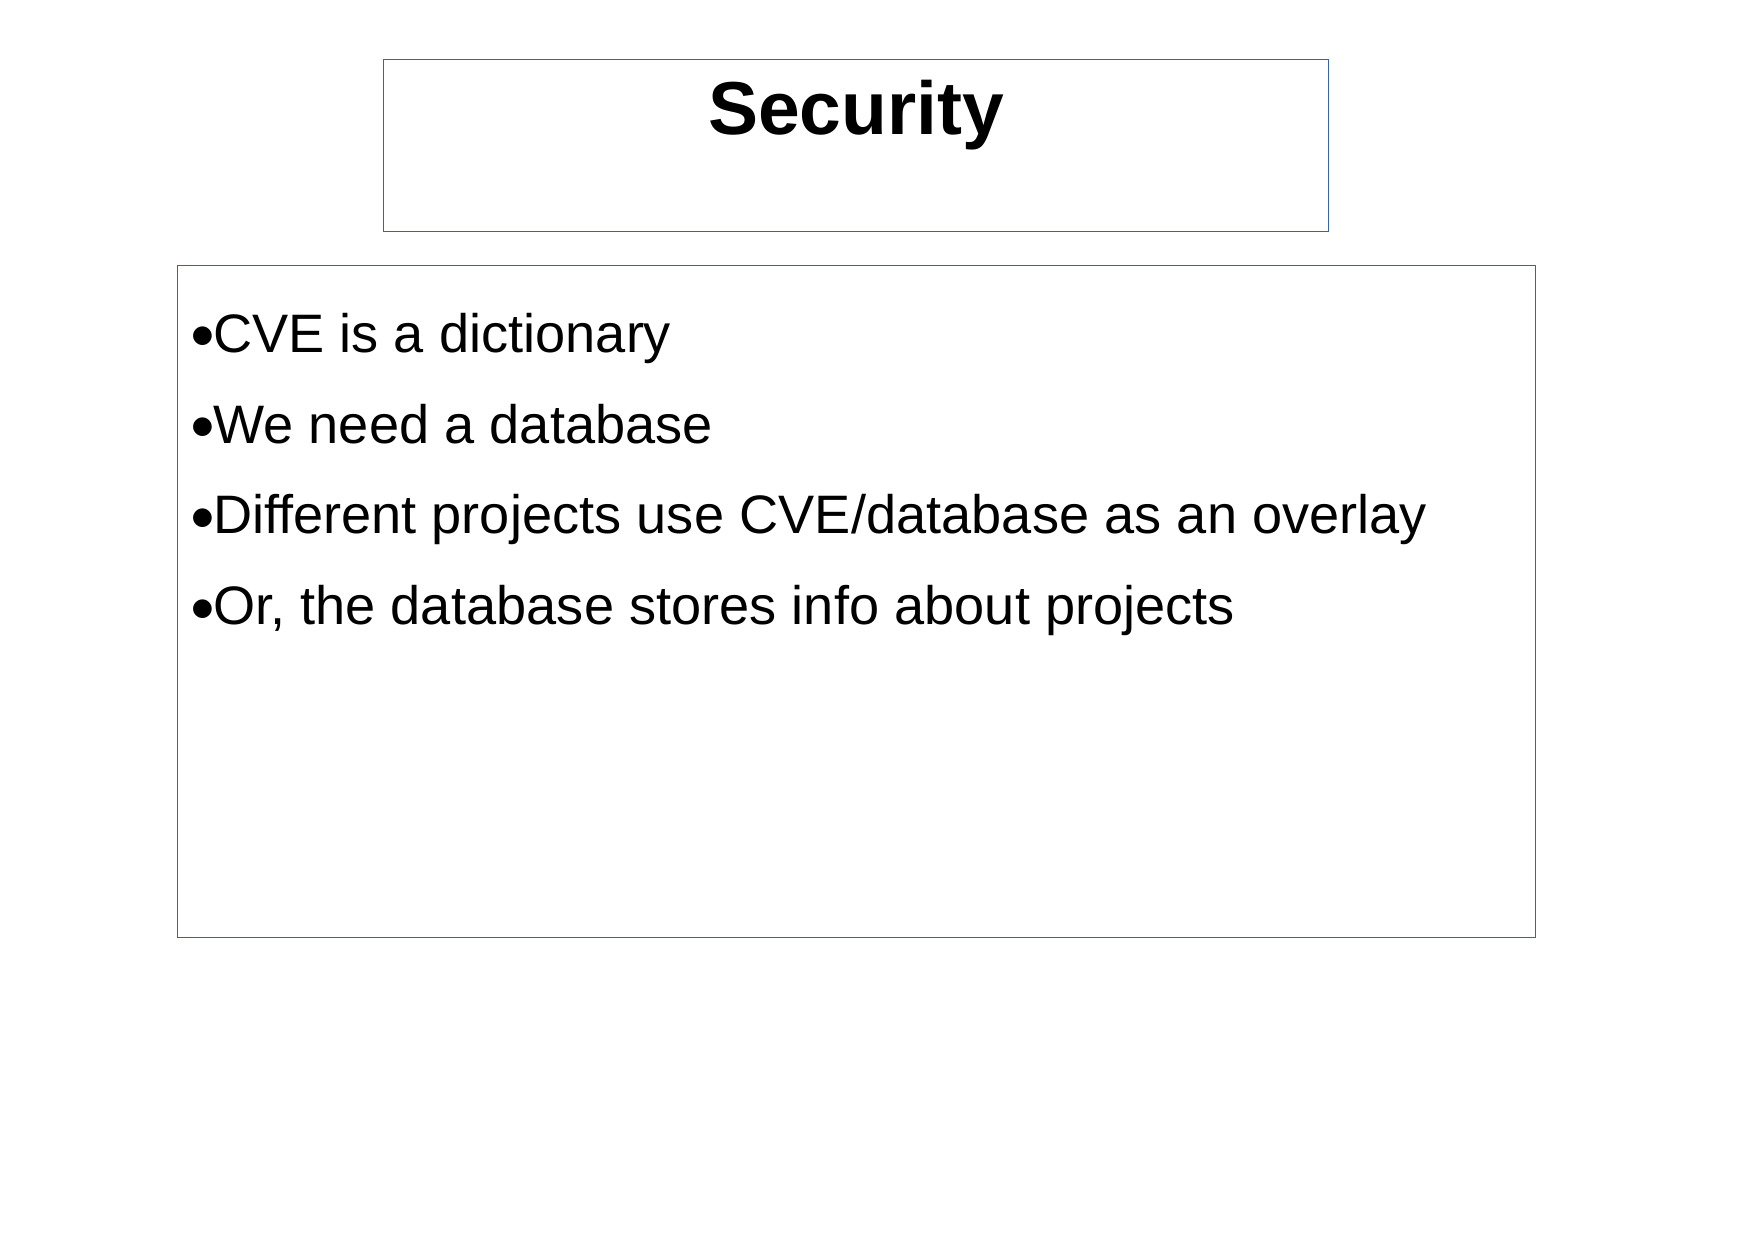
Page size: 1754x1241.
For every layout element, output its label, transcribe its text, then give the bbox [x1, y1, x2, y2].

text_box CVE is a dictionary We need a database Different projects use CVE/database as an overlay Or, the database stores info about projects [177, 265, 1536, 938]
text_box Security [383, 59, 1329, 232]
